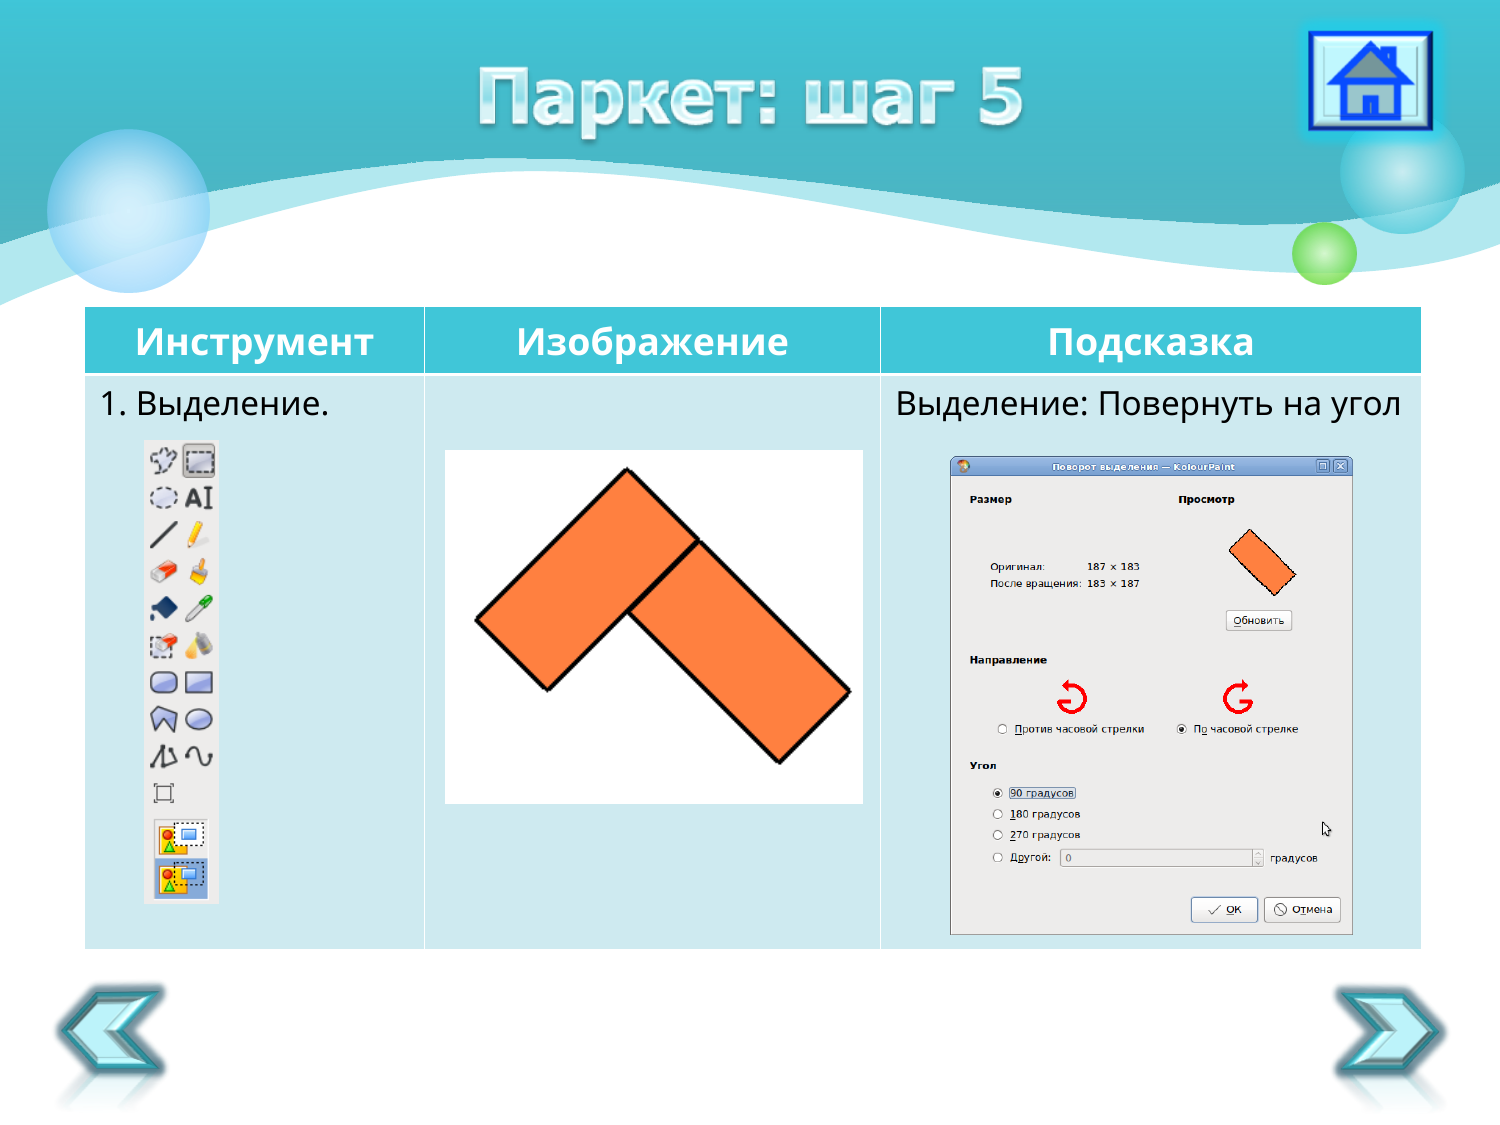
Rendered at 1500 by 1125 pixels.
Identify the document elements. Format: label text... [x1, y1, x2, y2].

table_header Подсказка [881, 307, 1421, 373]
picture [46, 0, 1466, 294]
table_cell 1. Выделение. [85, 376, 424, 949]
table_cell [425, 376, 880, 949]
picture [950, 456, 1353, 935]
table_cell Выделение: Повернуть на угол [881, 376, 1421, 949]
picture [1321, 974, 1459, 1125]
table_header Изображение [425, 307, 880, 373]
picture [445, 450, 863, 804]
picture [144, 440, 219, 904]
table_header Инструмент [85, 307, 424, 373]
picture [43, 972, 179, 1125]
